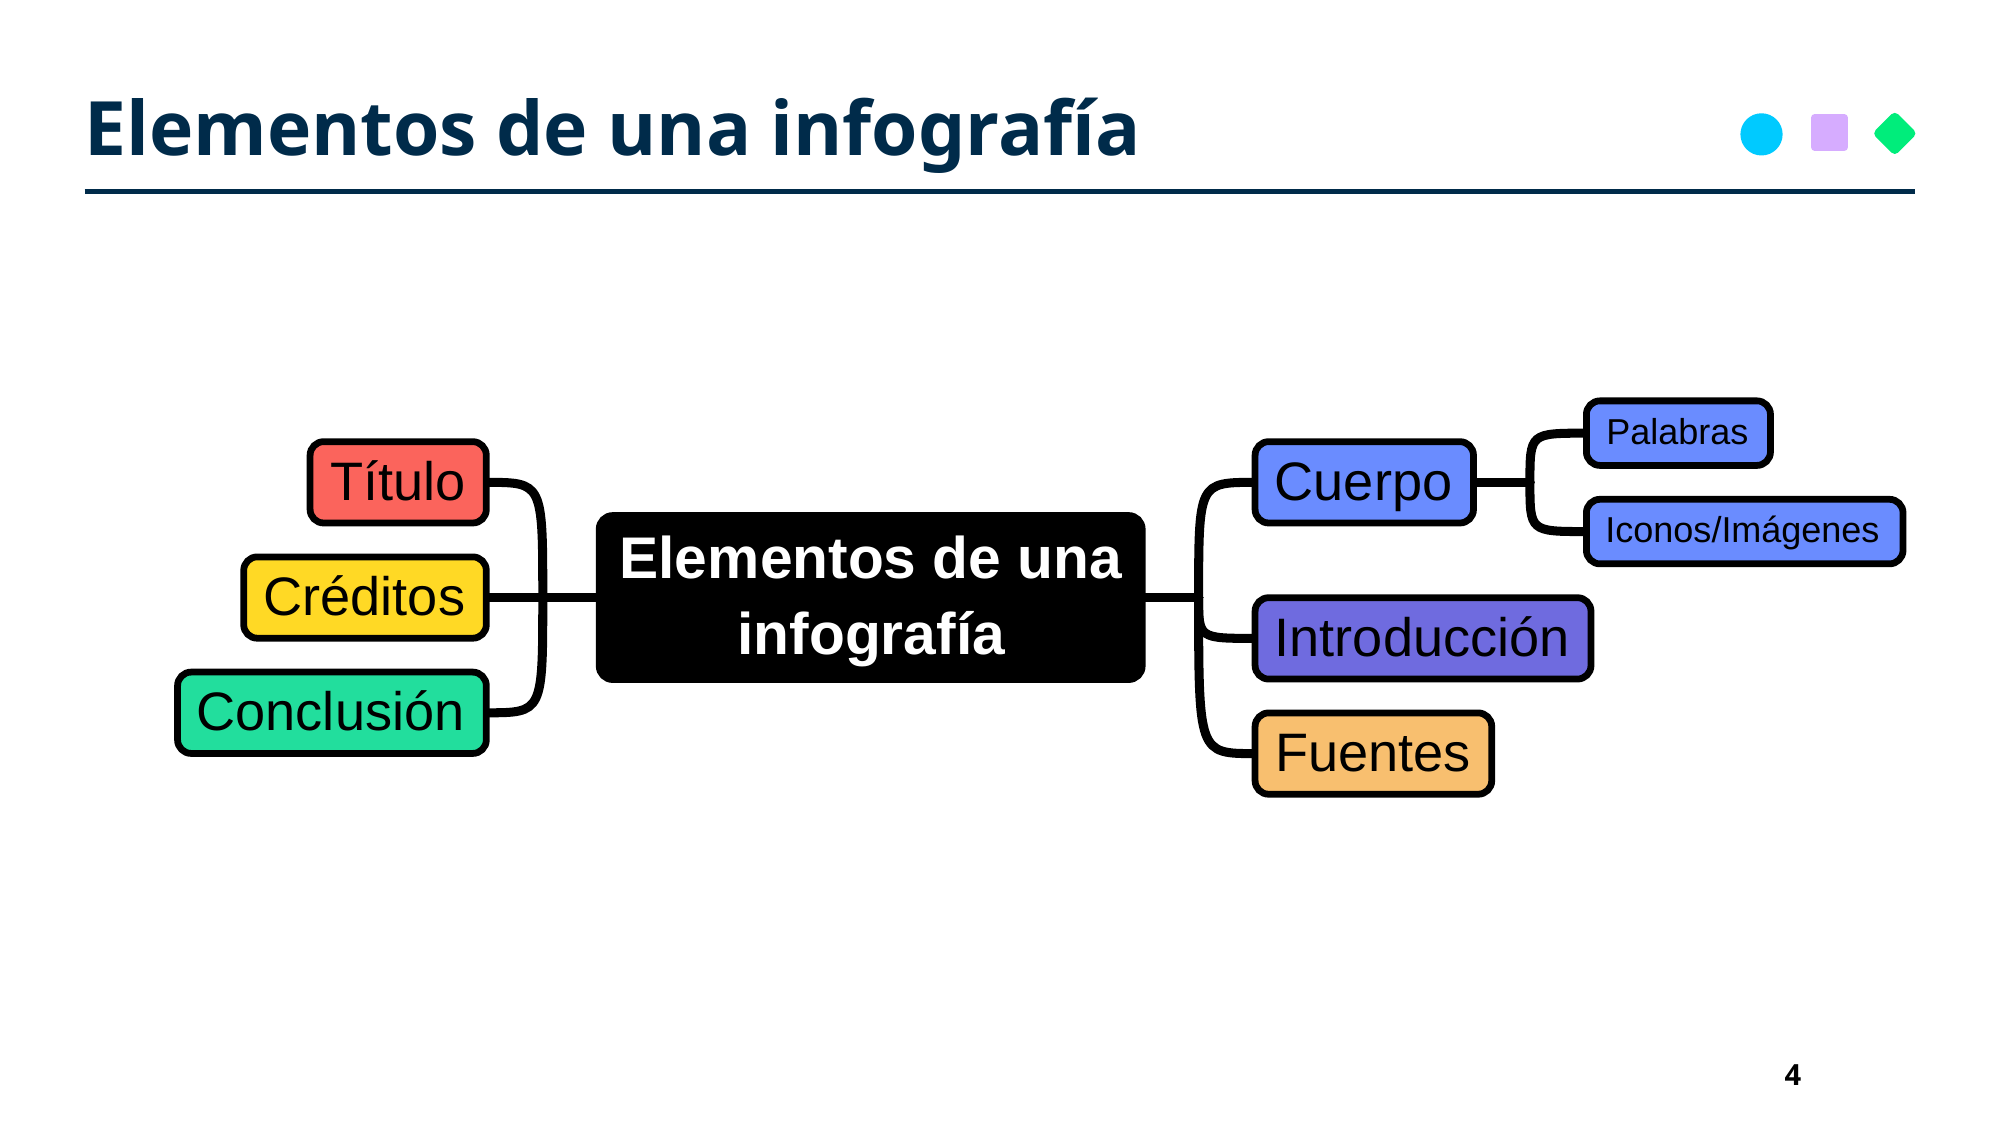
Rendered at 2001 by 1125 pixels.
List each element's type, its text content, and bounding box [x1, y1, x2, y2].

picture [154, 377, 1927, 818]
title Elementos de una infografía [84, 29, 1601, 178]
